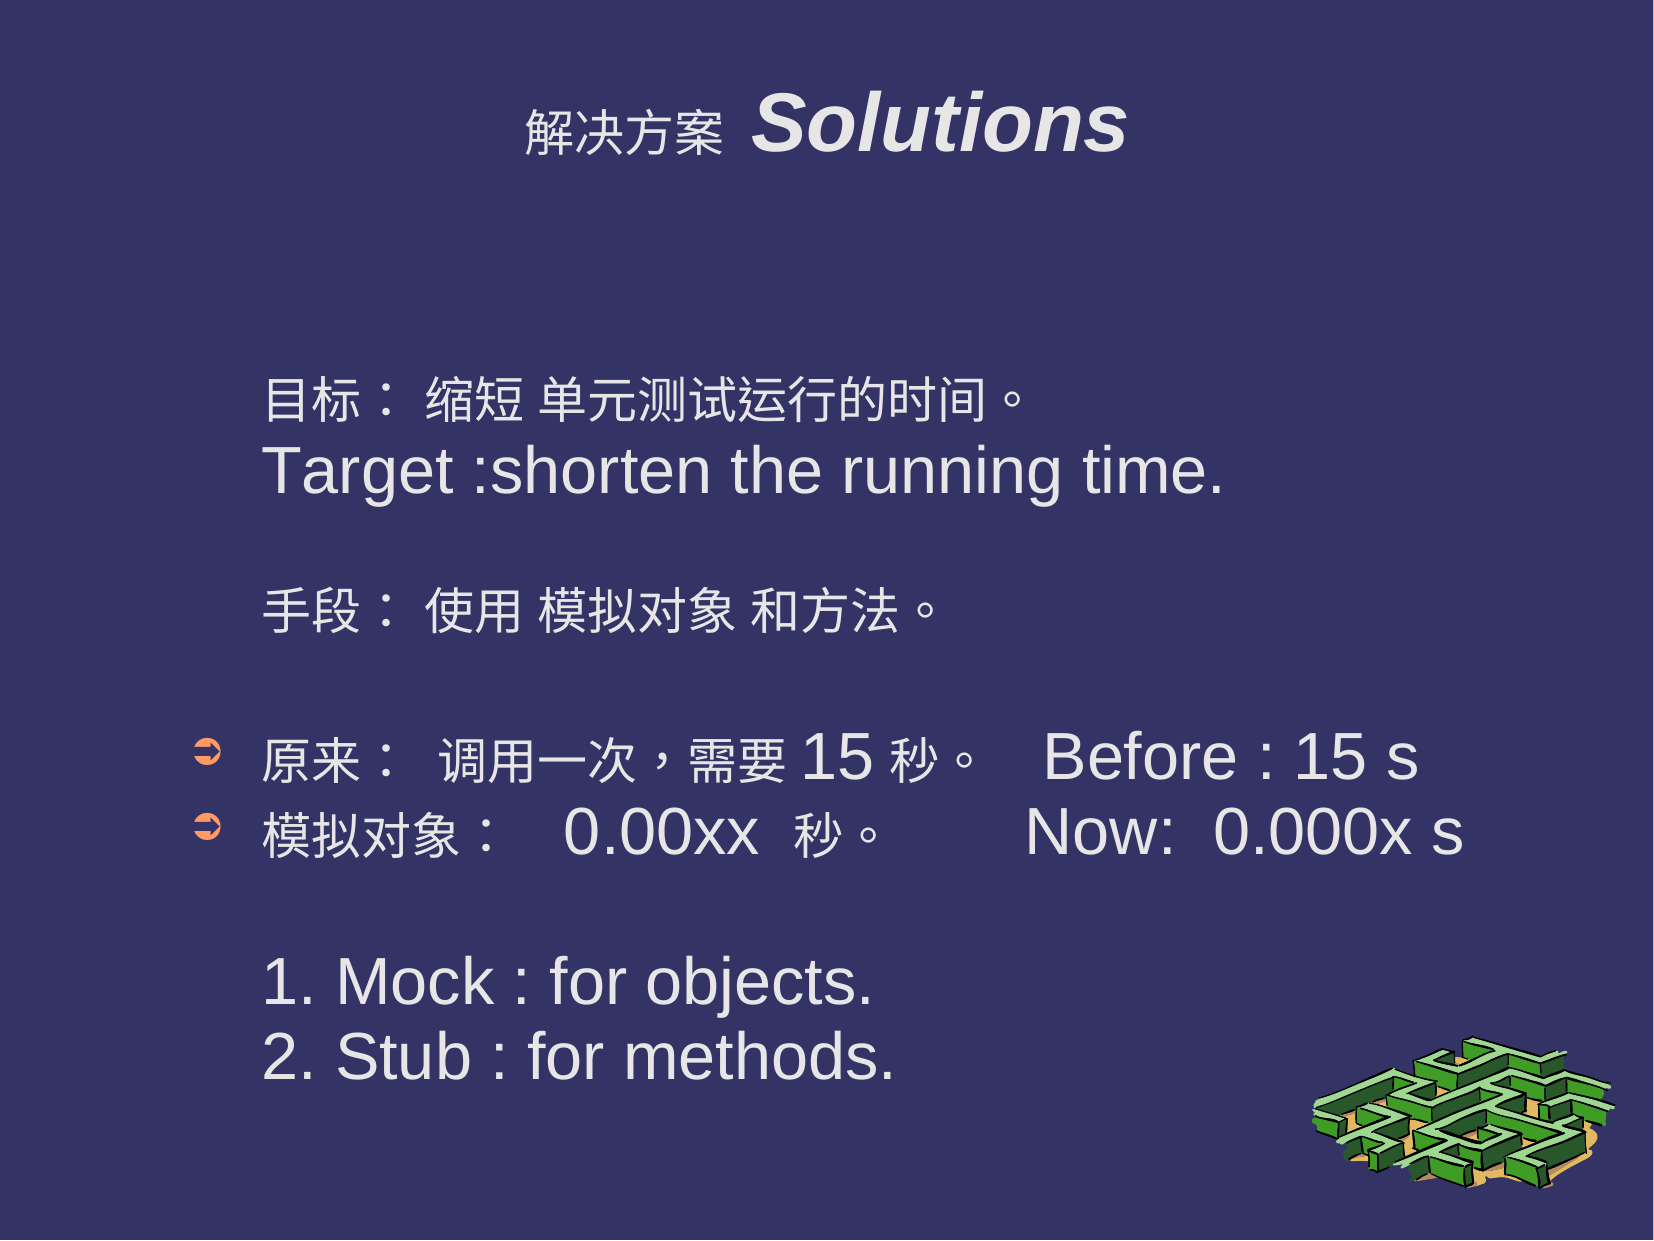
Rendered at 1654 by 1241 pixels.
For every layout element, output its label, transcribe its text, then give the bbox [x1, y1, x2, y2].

list 目标： 缩短 单元测试运行的时间。 Target :shorten the running time. 手段： 使用 模拟对象 和方法。 原来： 调用一次，需要15秒。 Before : 15 s 模拟对象： 0.00xx 秒。 Now: 0.000x s 1. Mock : for objects. 2. Stub : for methods. [178, 364, 1570, 1184]
title 解决方案 Solutions [121, 19, 1534, 227]
